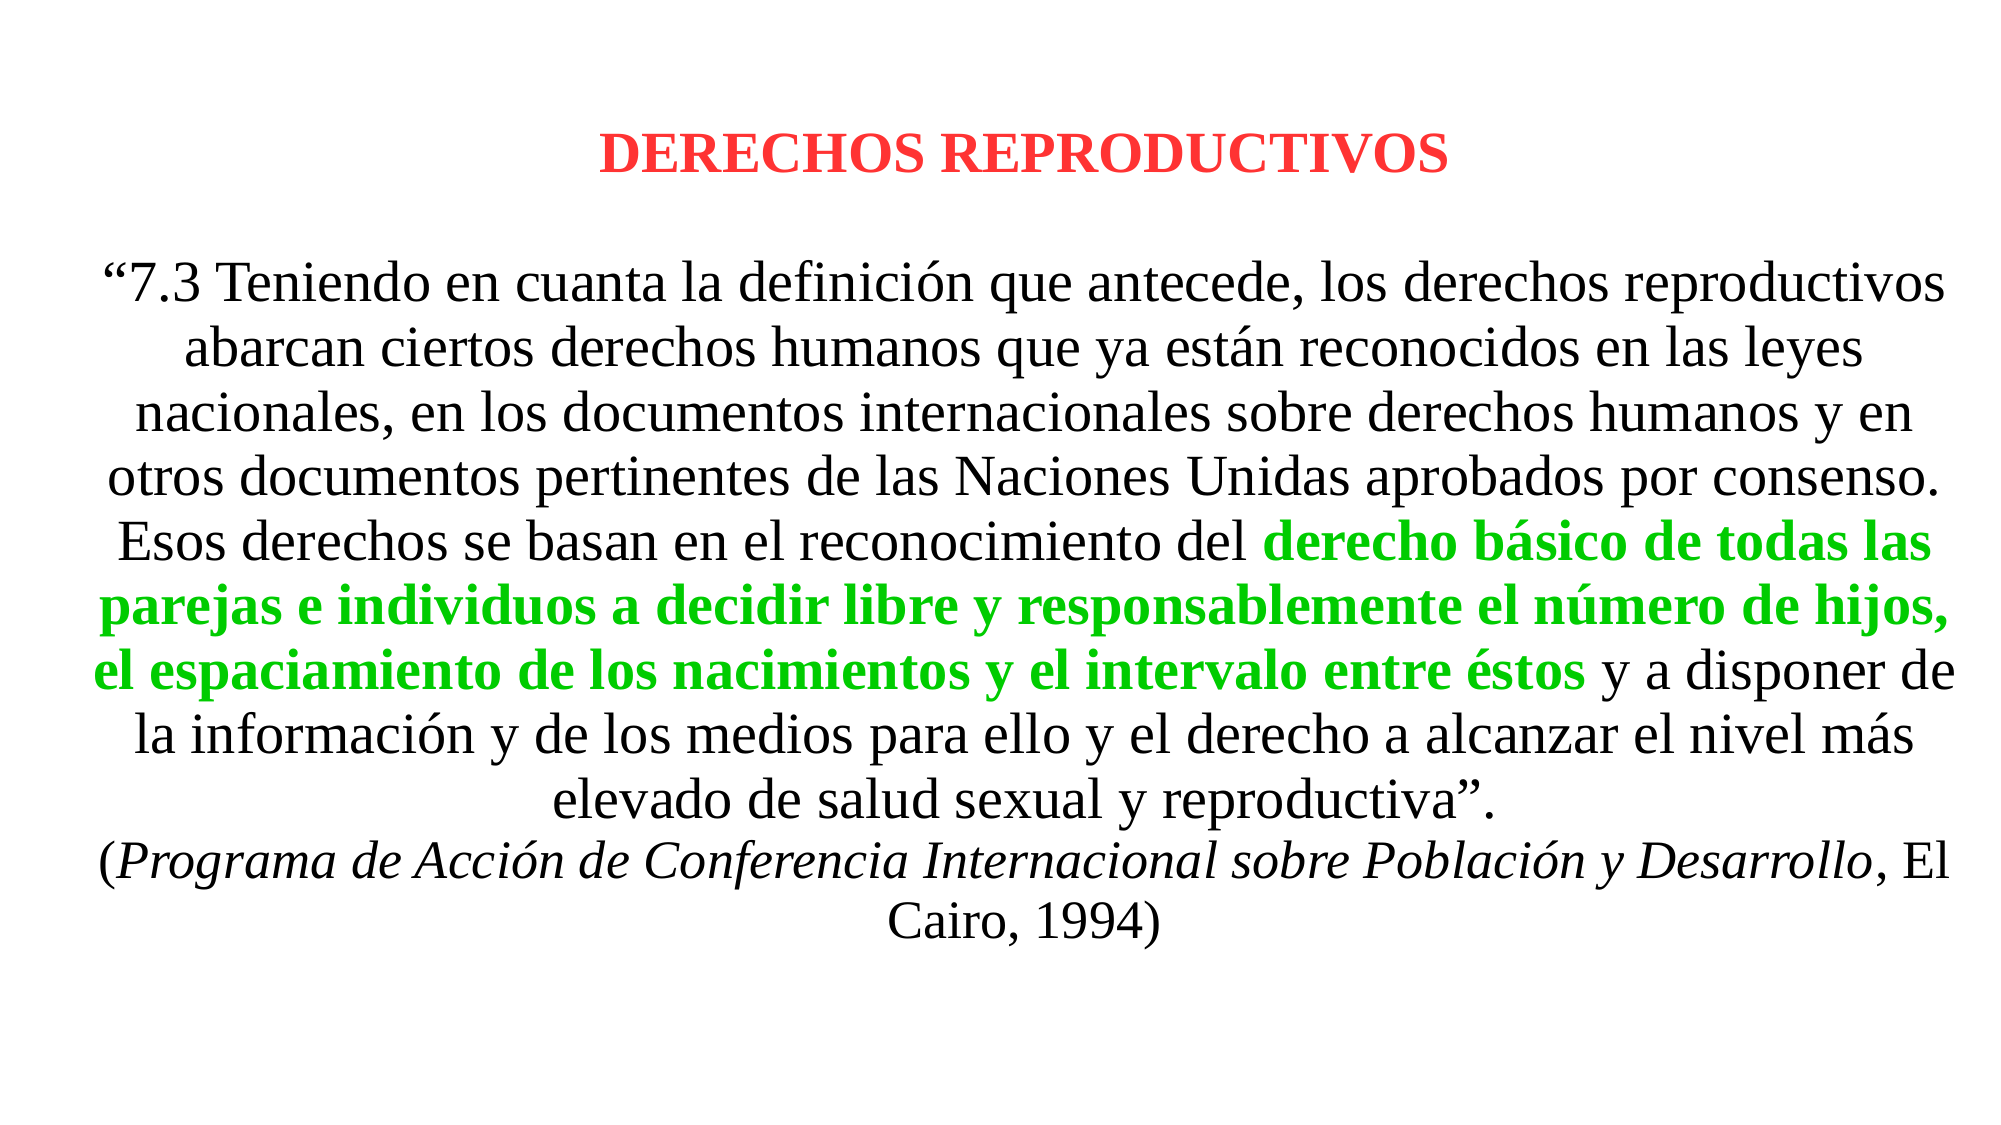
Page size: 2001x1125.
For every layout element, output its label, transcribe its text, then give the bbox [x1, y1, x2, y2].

title DERECHOS REPRODUCTIVOS “7.3 Teniendo en cuanta la definición que antecede, los derechos reproductivos abarcan ciertos derechos humanos que ya están reconocidos en las leyes nacionales, en los documentos internacionales sobre derechos humanos y en otros documentos pertinentes de las Naciones Unidas aprobados por consenso. Esos derechos se basan en el reconocimiento del derecho básico de todas las parejas e individuos a decidir libre y responsablemente el número de hijos, el espaciamiento de los nacimientos y el intervalo entre éstos y a disponer de la información y de los medios para ello y el derecho a alcanzar el nivel más elevado de salud sexual y reproductiva”. (Programa de Acción de Conferencia Internacional sobre Población y Desarrollo, El Cairo, 1994) [81, 11, 1968, 1060]
